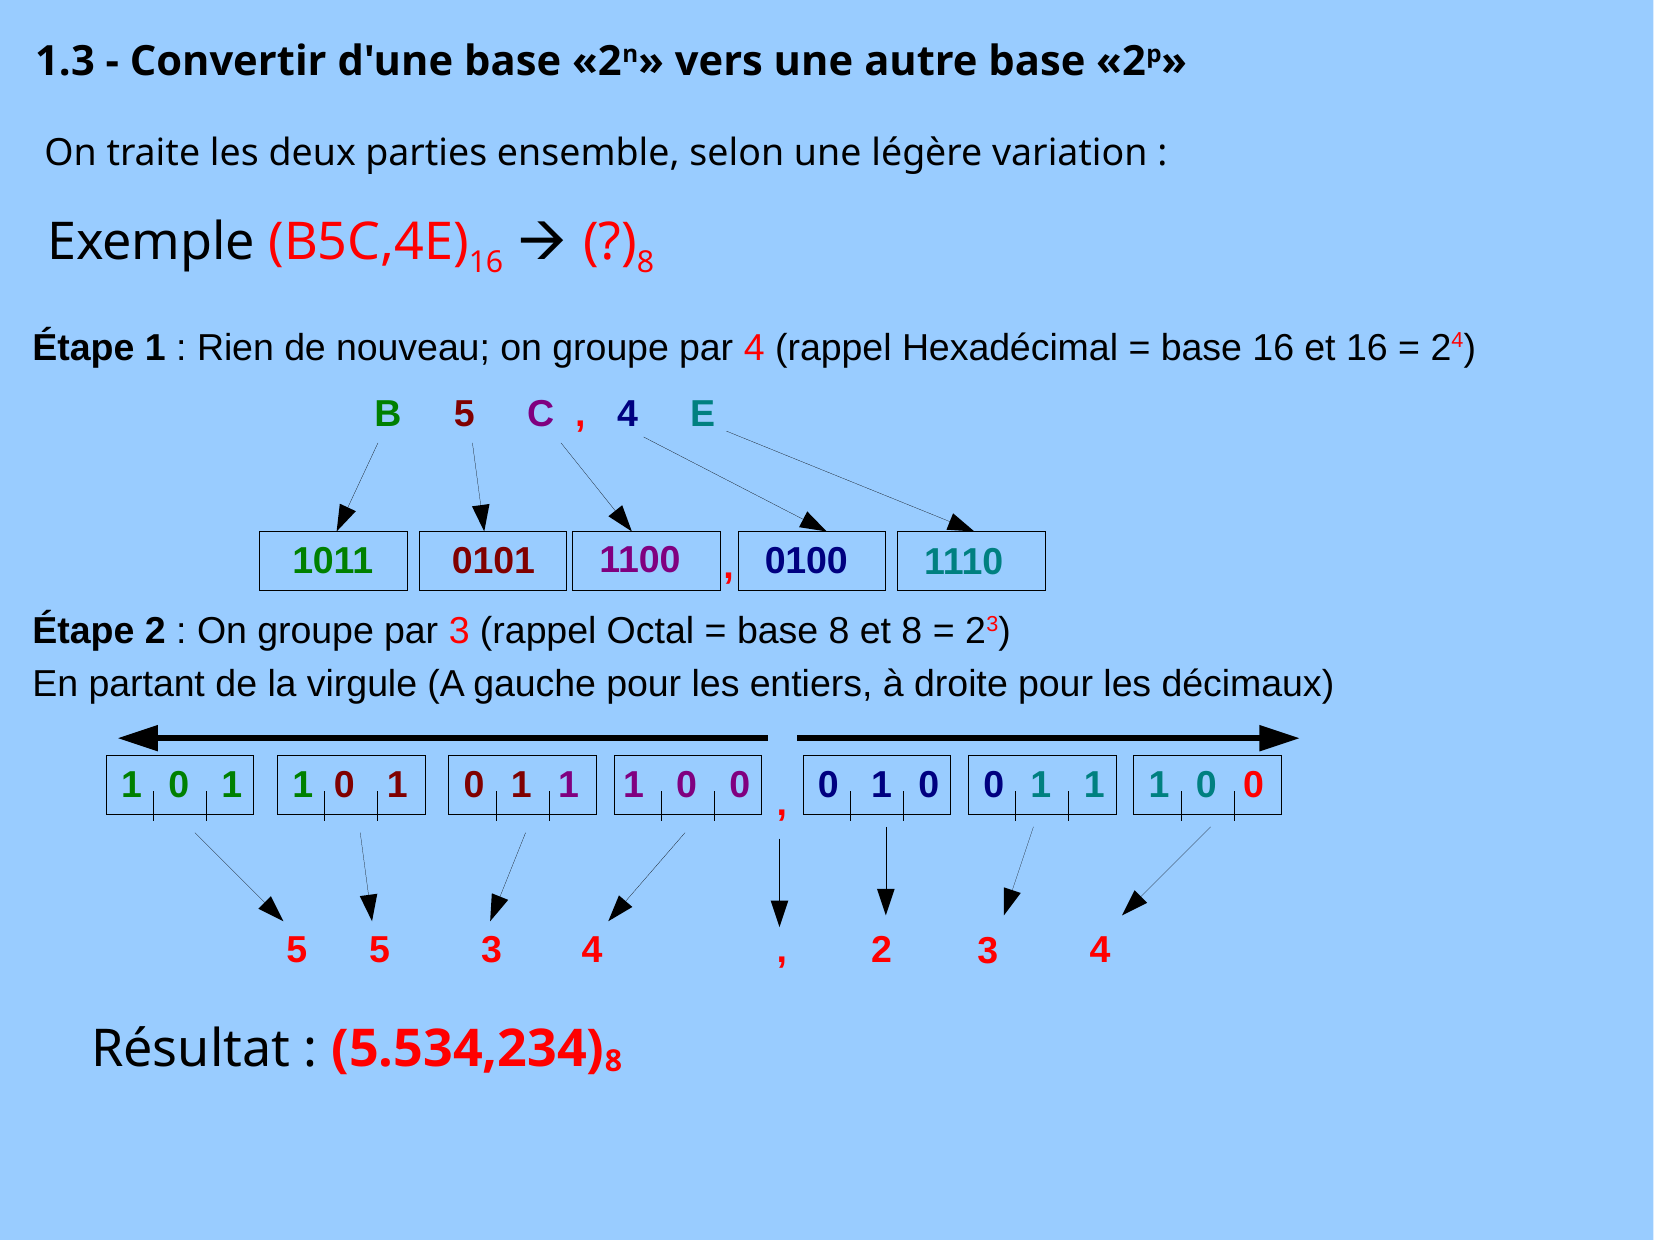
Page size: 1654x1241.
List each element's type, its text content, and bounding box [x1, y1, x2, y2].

text_box , [708, 537, 768, 596]
text_box On traite les deux parties ensemble, selon une légère variation : [29, 118, 1300, 179]
text_box 1 [1068, 756, 1128, 815]
text_box B 5 C , 4 E [307, 384, 739, 443]
text_box 0 [803, 755, 863, 815]
text_box 0 [448, 756, 508, 815]
text_box 1 [277, 756, 337, 815]
text_box 2 [856, 921, 916, 980]
text_box Résultat : (5.534,234)8 [76, 1003, 904, 1099]
text_box 4 [1074, 921, 1134, 980]
text_box 1 [556, 756, 603, 815]
text_box 4 [566, 921, 626, 980]
text_box 1 [608, 755, 668, 815]
text_box 0101 [437, 532, 556, 591]
text_box 0 [668, 755, 721, 815]
text_box 1 [106, 756, 153, 815]
text_box 1011 [277, 532, 396, 590]
text_box 0 [721, 755, 774, 814]
text_box Étape 2 : On groupe par 3 (rappel Octal = base 8 et 8 = 23) [17, 602, 1052, 655]
text_box 0 [337, 756, 378, 815]
text_box 0 [153, 756, 213, 815]
text_box 1110 [909, 532, 1028, 591]
text_box 1 [508, 756, 556, 815]
text_box , [761, 773, 821, 832]
text_box En partant de la virgule (A gauche pour les entiers, à droite pour les décimaux) [17, 655, 1565, 713]
text_box 1100 [584, 531, 703, 591]
text_box 1 [1133, 756, 1193, 815]
text_box 0100 [750, 532, 869, 590]
text_box 1 [1015, 756, 1068, 815]
text_box , [761, 921, 821, 980]
text_box 5 [271, 921, 331, 980]
text_box 3 [466, 921, 526, 980]
text_box 0 [1193, 756, 1228, 815]
text_box 1.3 - Convertir d'une base «2n» vers une autre base «2p» [20, 23, 1506, 89]
text_box 1 [378, 756, 432, 815]
text_box Étape 1 : Rien de nouveau; on groupe par 4 (rappel Hexadécimal = base 16 et 16 = 24) [17, 318, 1595, 378]
text_box Exemple (B5C,4E)16  (?)8 [47, 203, 788, 276]
text_box 0 [903, 756, 963, 815]
text_box 3 [962, 922, 1022, 981]
text_box 0 [968, 756, 1015, 815]
text_box 1 [213, 756, 266, 815]
text_box 1 [856, 755, 910, 814]
text_box 0 [1228, 756, 1288, 815]
text_box 5 [354, 921, 414, 980]
